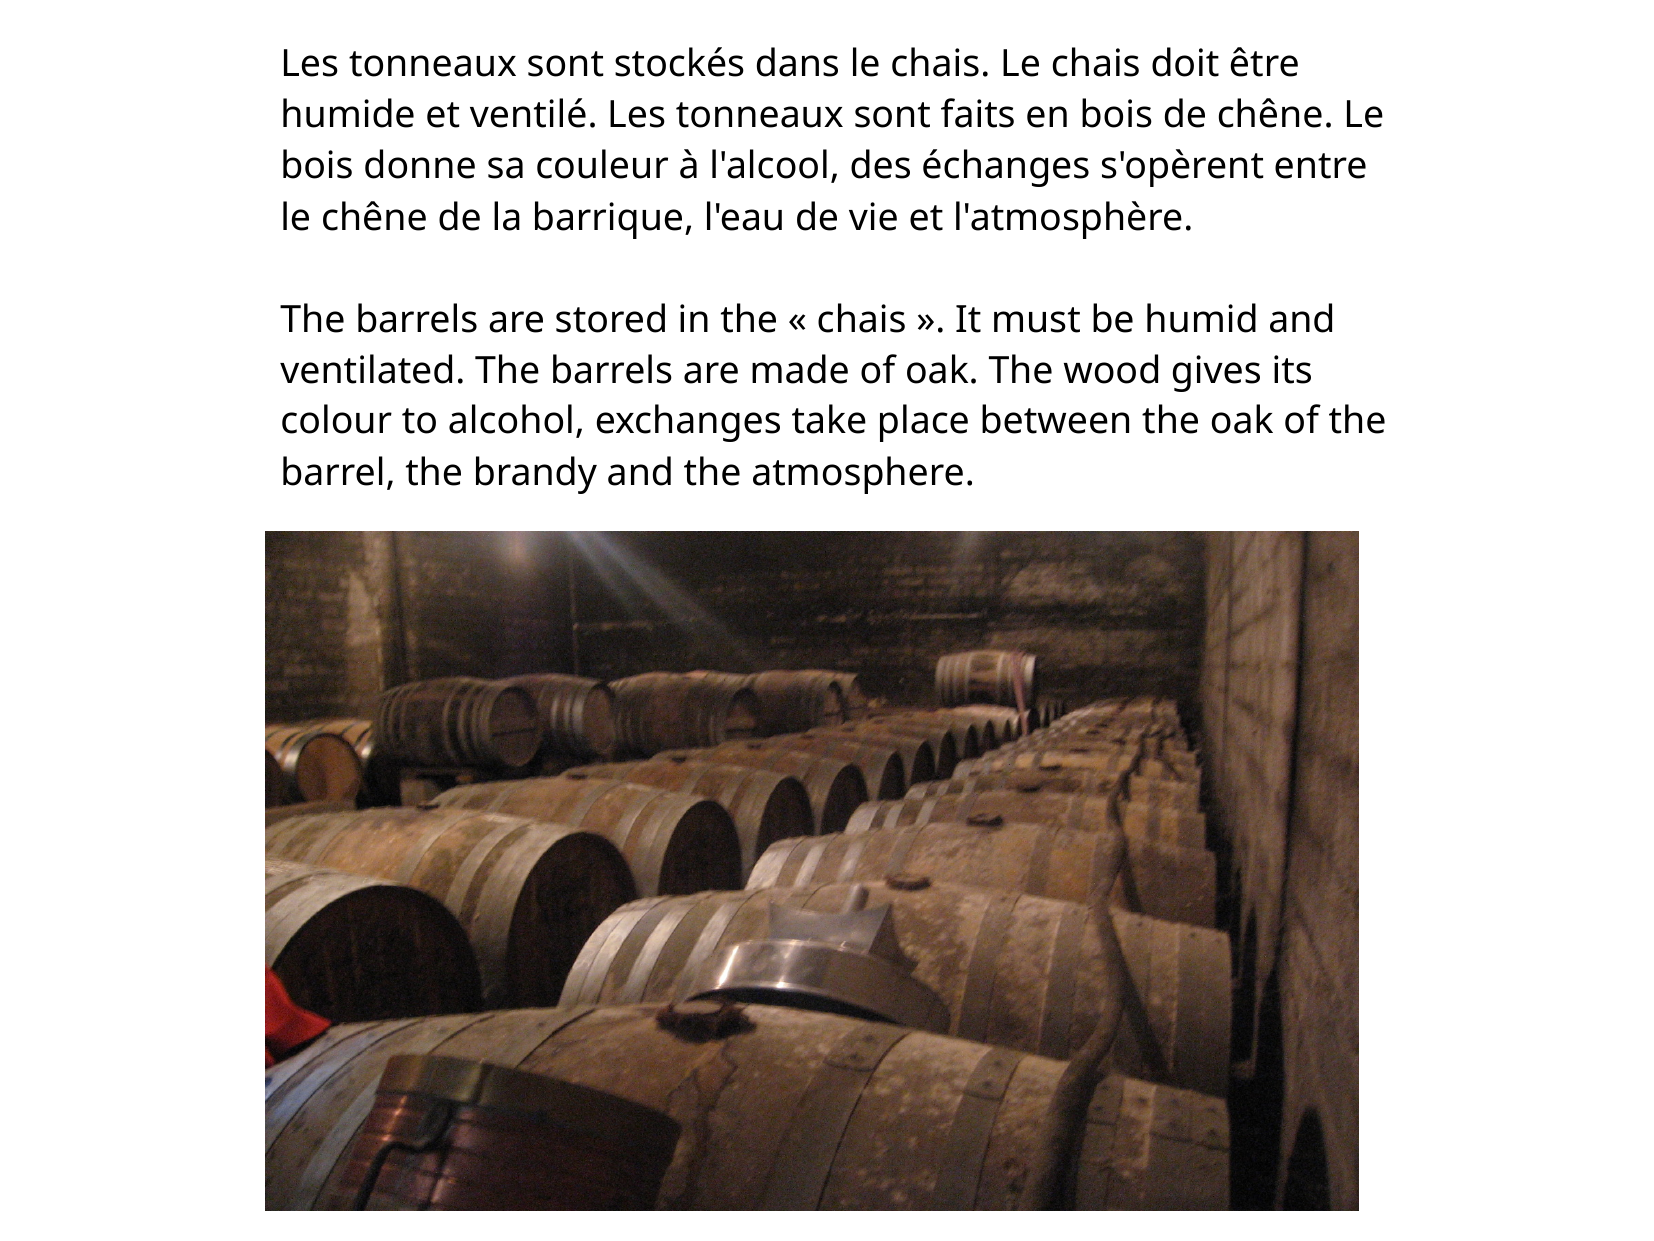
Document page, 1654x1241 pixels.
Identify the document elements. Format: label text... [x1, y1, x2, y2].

picture [265, 531, 1359, 1211]
text_box Les tonneaux sont stockés dans le chais. Le chais doit être humide et ventilé. Les tonneaux sont faits en bois de chêne. Le bois donne sa couleur à l'alcool, des échanges s'opèrent entre le chêne de la barrique, l'eau de vie et l'atmosphère. The barrels are stored in the « chais ». It must be humid and ventilated. The barrels are made of oak. The wood gives its colour to alcohol, exchanges take place between the oak of the barrel, the brandy and the atmosphere. [265, 29, 1418, 517]
